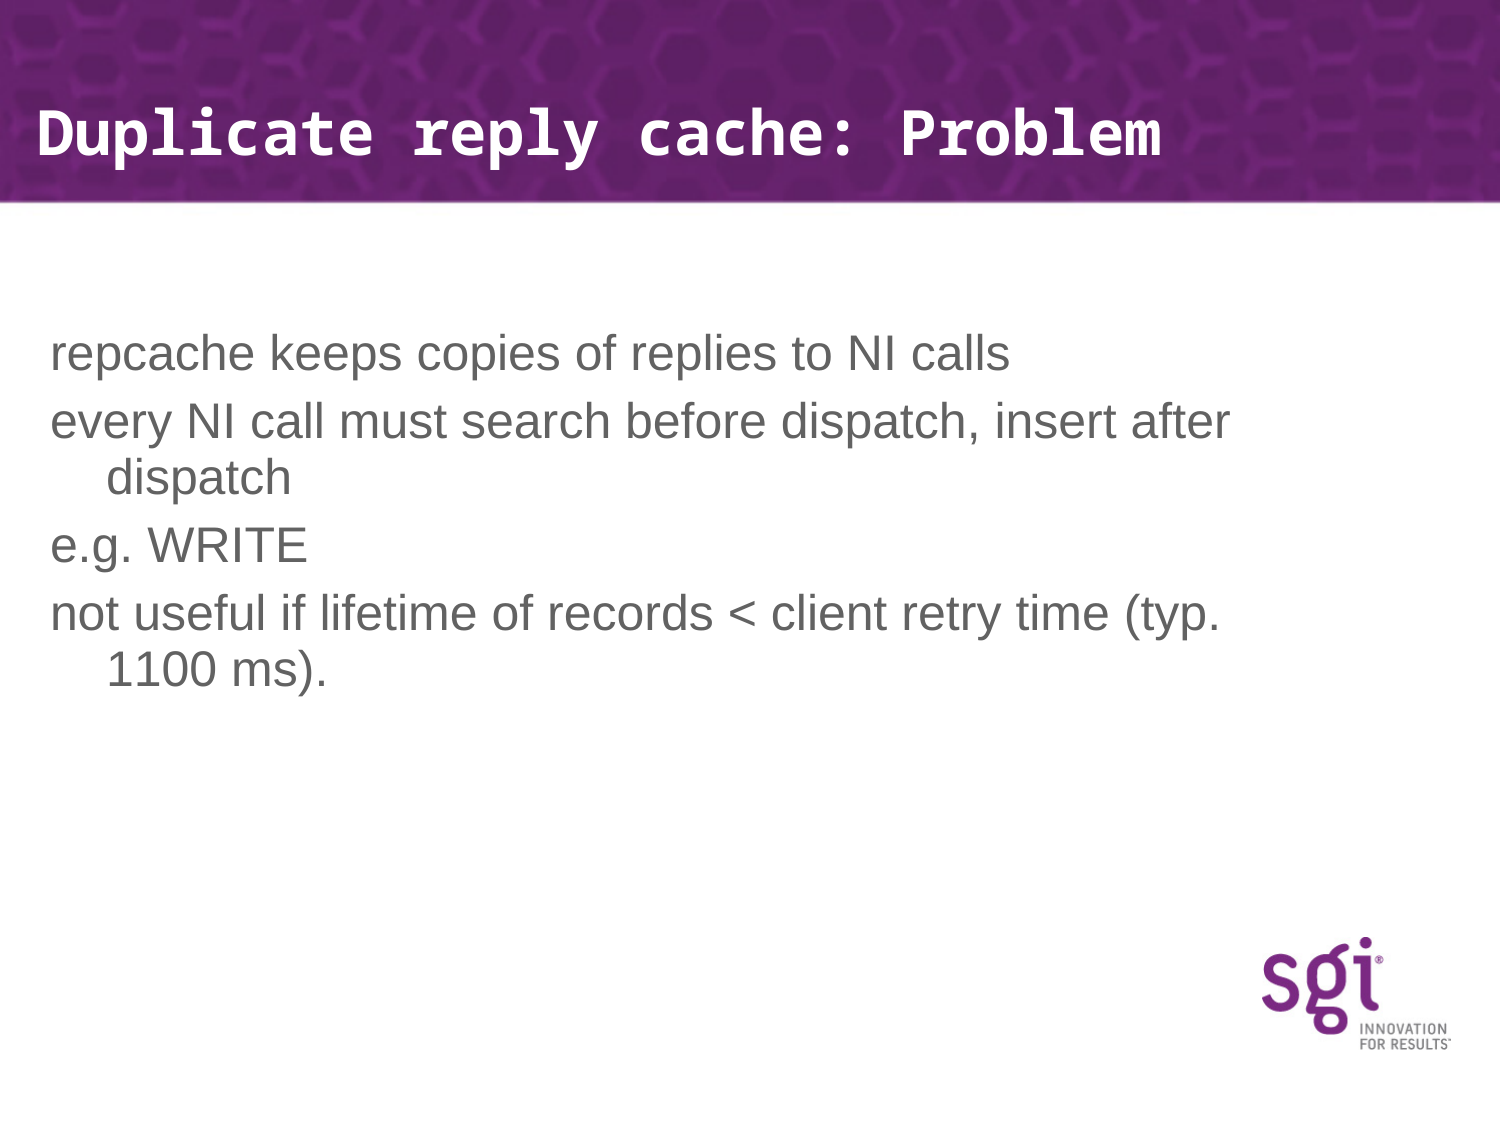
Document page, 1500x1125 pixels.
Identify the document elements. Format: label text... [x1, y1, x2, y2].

title Duplicate reply cache: Problem [37, 37, 1313, 226]
list repcache keeps copies of replies to NI calls every NI call must search before dispatch, insert after dispatch e.g. WRITE not useful if lifetime of records < client retry time (typ. 1100 ms). [50, 324, 1326, 848]
picture [0, 0, 1500, 1050]
